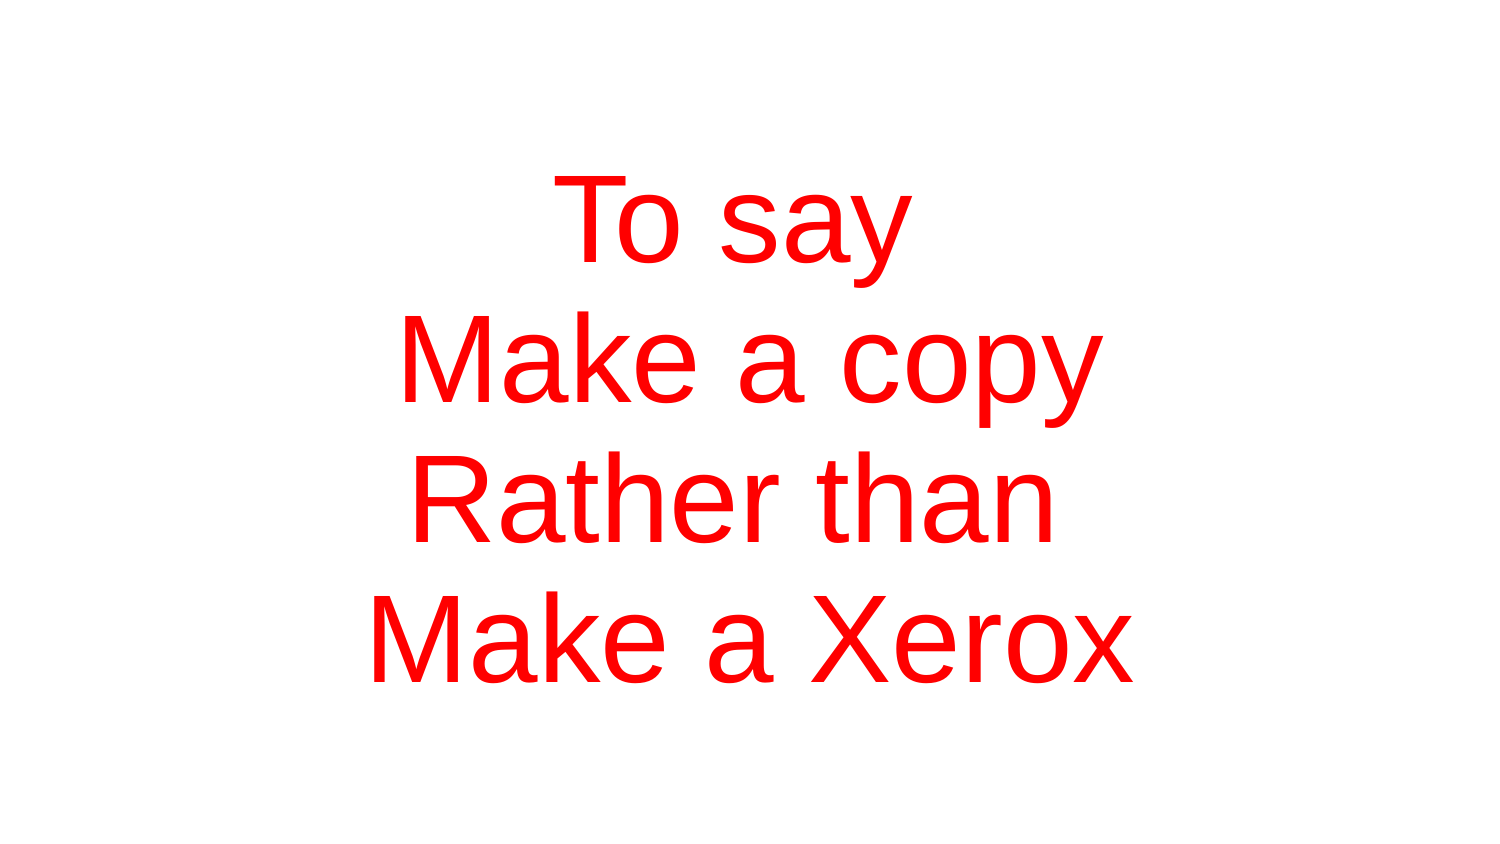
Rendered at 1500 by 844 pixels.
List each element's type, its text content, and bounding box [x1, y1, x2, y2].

title To say Make a copy Rather than Make a Xerox [51, 122, 1449, 724]
